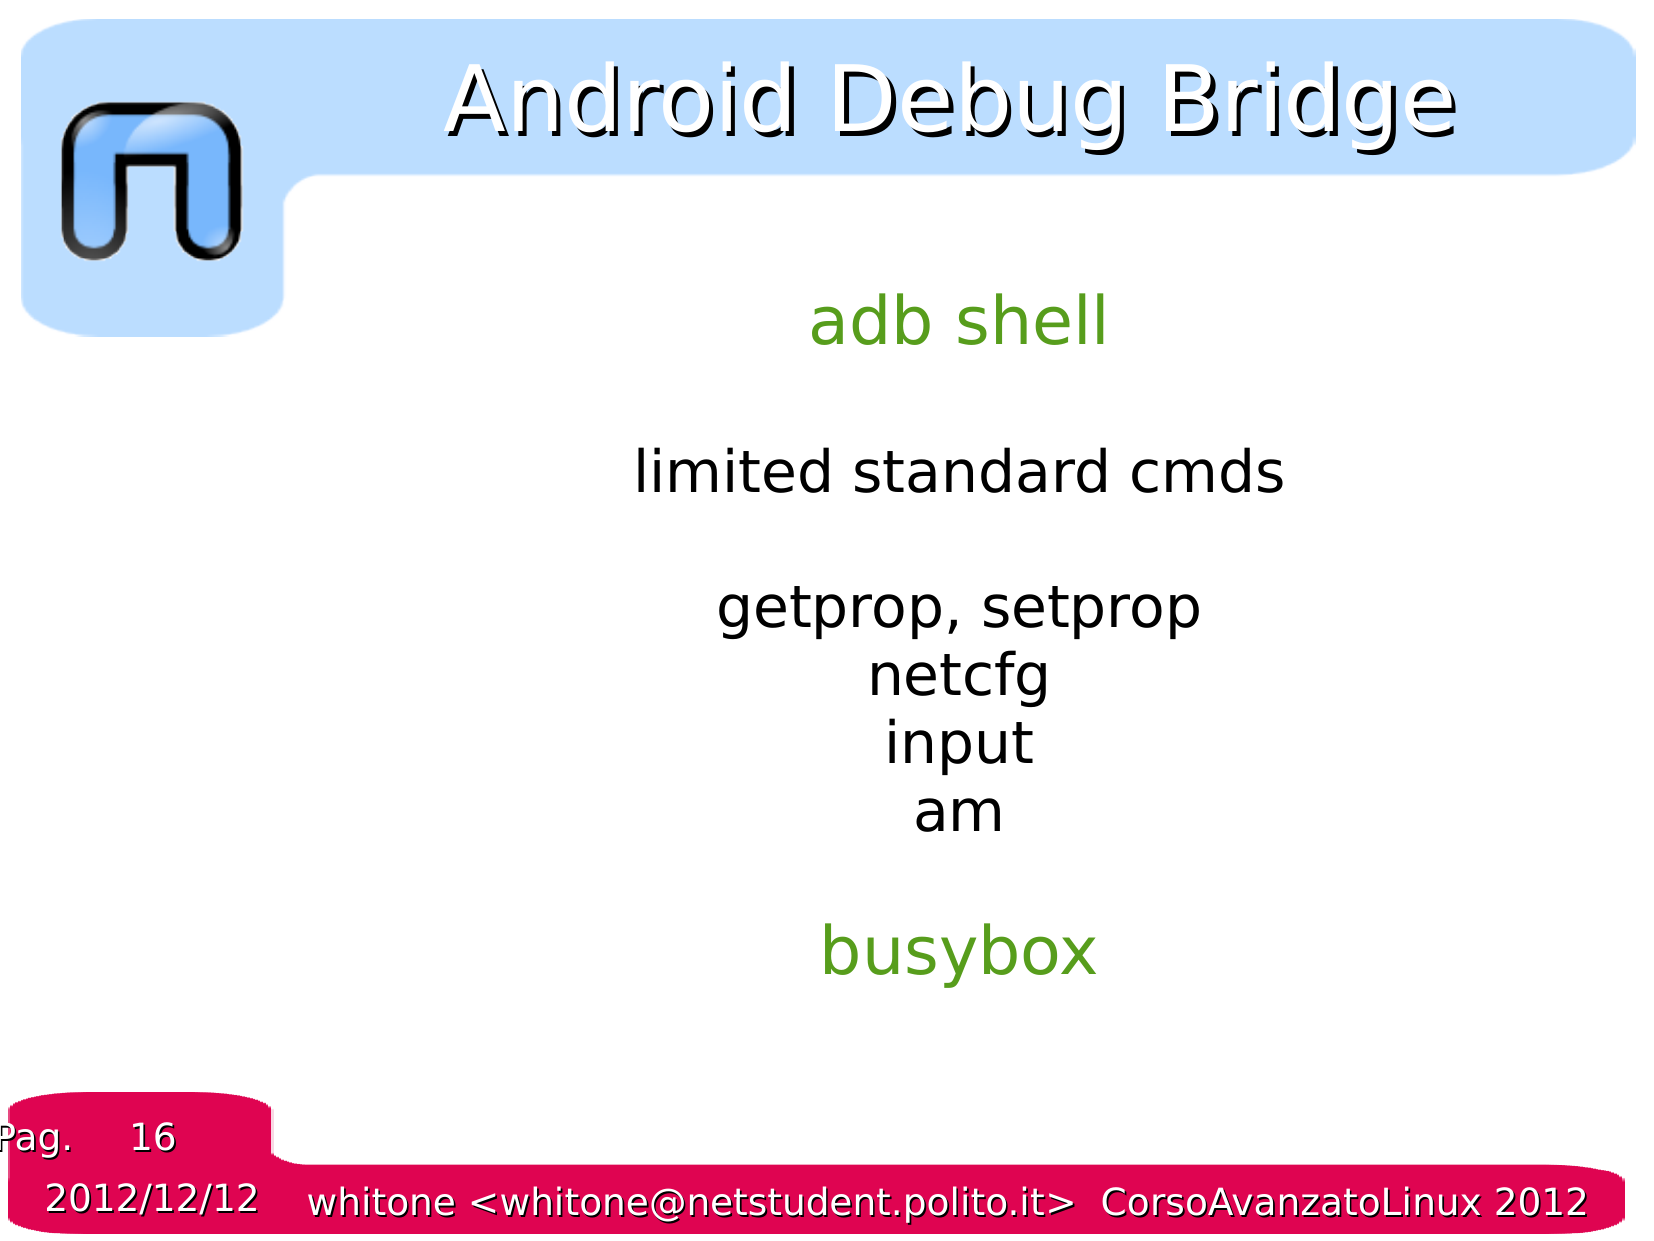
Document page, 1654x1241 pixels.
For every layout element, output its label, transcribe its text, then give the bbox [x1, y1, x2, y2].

text_box Pag. <numero> [27, 1108, 293, 1168]
picture [0, 19, 1636, 354]
picture [8, 1128, 13, 1136]
subtitle adb shell limited standard cmds getprop, setprop netcfg input am busybox [295, 212, 1625, 1129]
picture [8, 1092, 1625, 1234]
title Android Debug Bridge [265, 3, 1636, 197]
text_box whitone <whitone@netstudent.polito.it> CorsoAvanzatoLinux 2012 [292, 1173, 1604, 1241]
text_box 2012/12/12 [29, 1169, 284, 1241]
